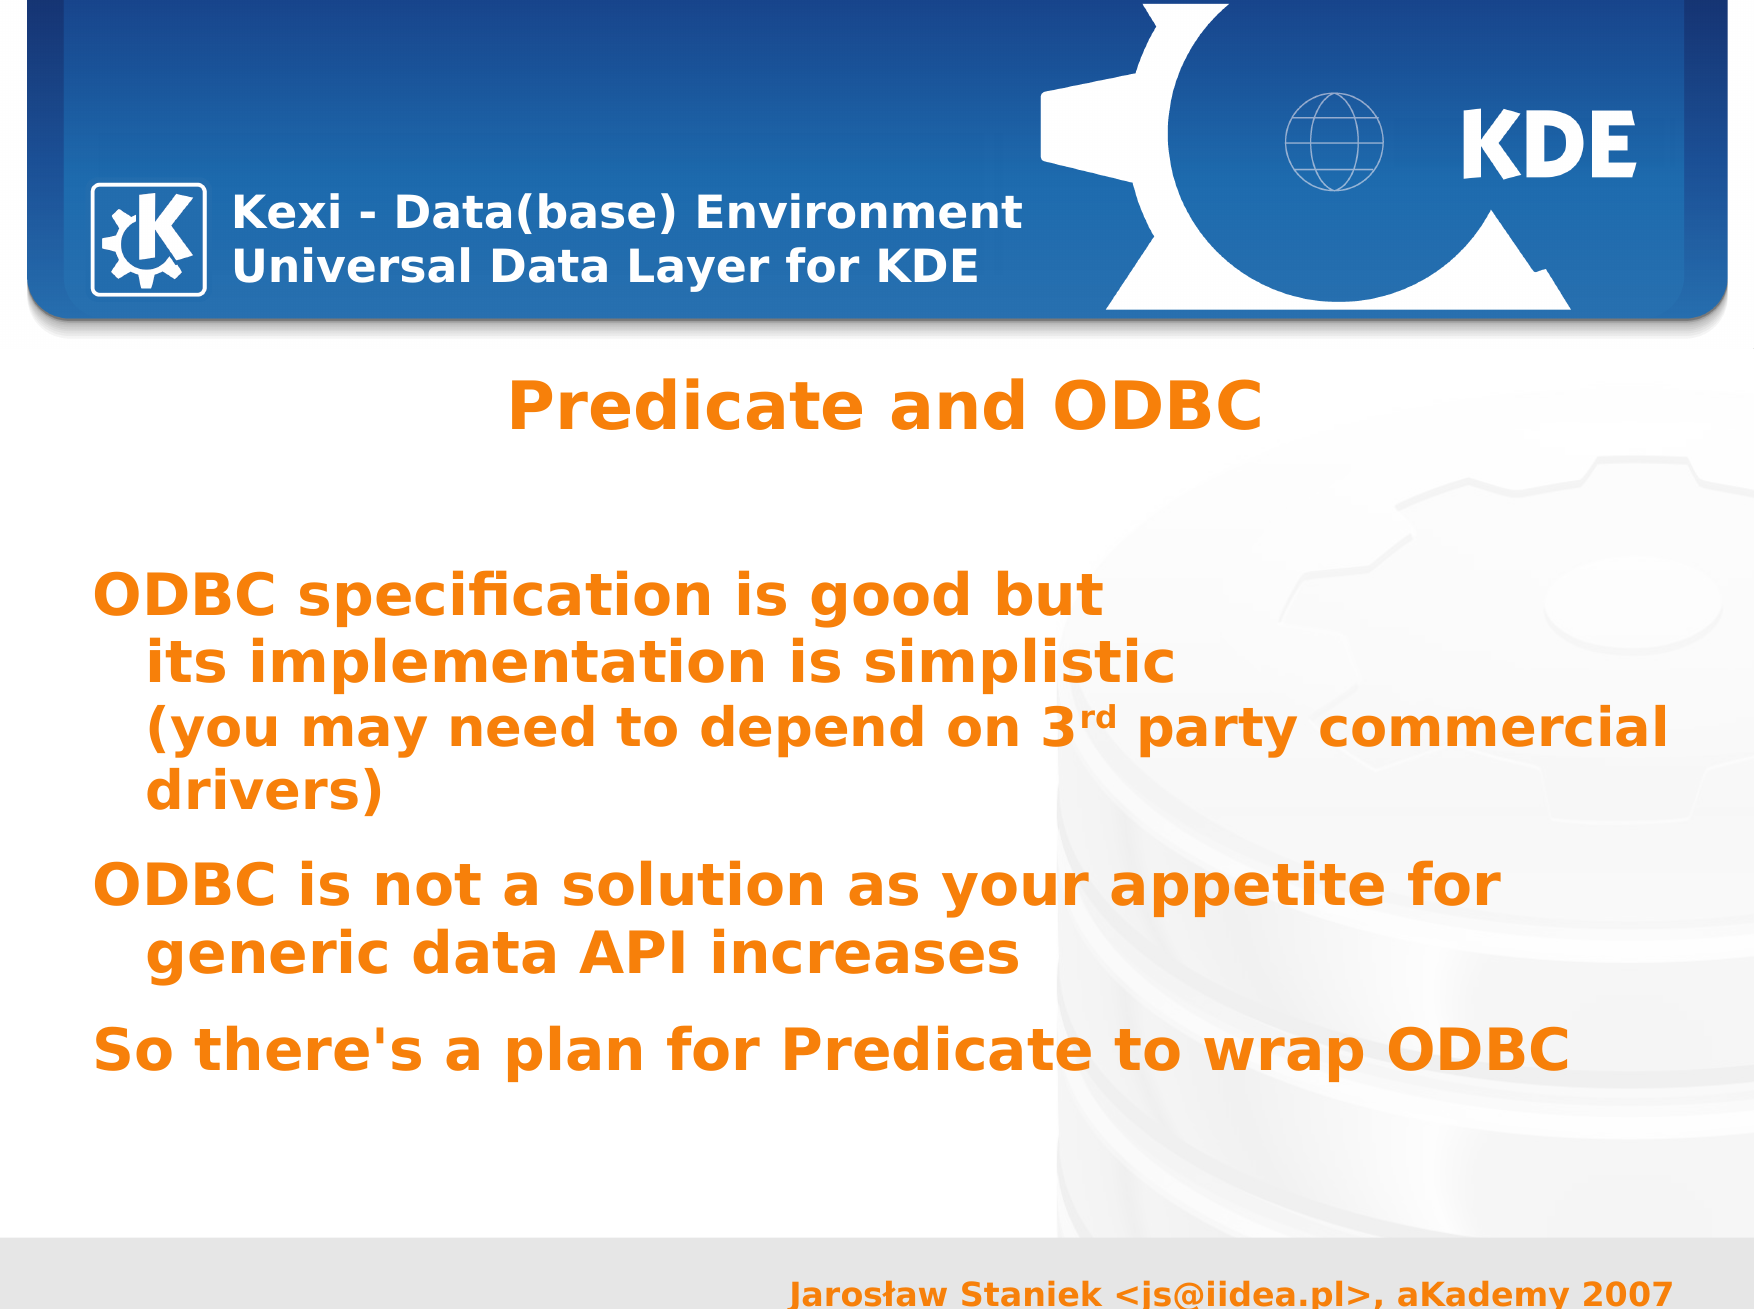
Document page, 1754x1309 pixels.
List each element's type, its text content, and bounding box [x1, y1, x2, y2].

picture [0, 0, 1754, 349]
title Predicate and ODBC [41, 369, 1731, 445]
list ODBC specification is good but its implementation is simplistic (you may need to depend on 3rd party commercial drivers) ODBC is not a solution as your appetite for generic data API increases So there's a plan for Predicate to wrap ODBC [75, 561, 1713, 1163]
